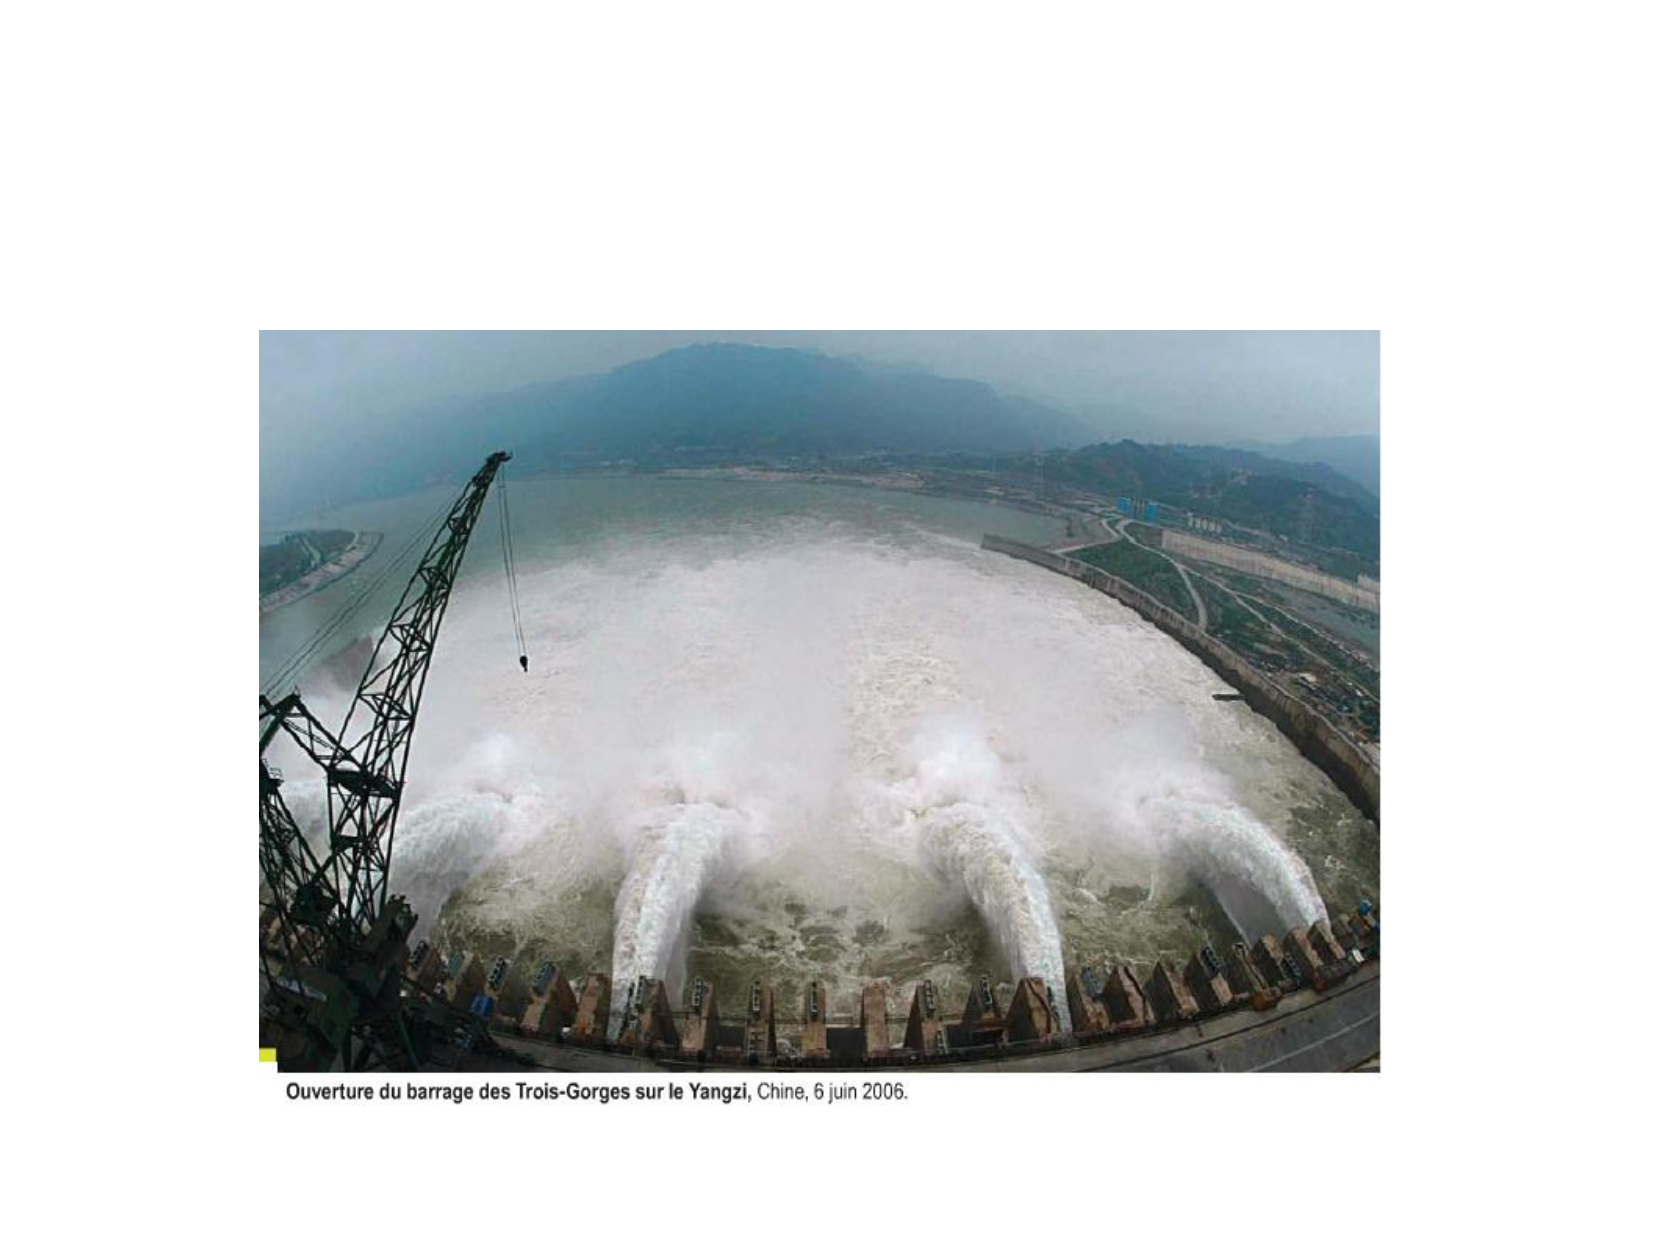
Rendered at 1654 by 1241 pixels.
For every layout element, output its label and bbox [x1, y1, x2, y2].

picture [259, 330, 1382, 1120]
